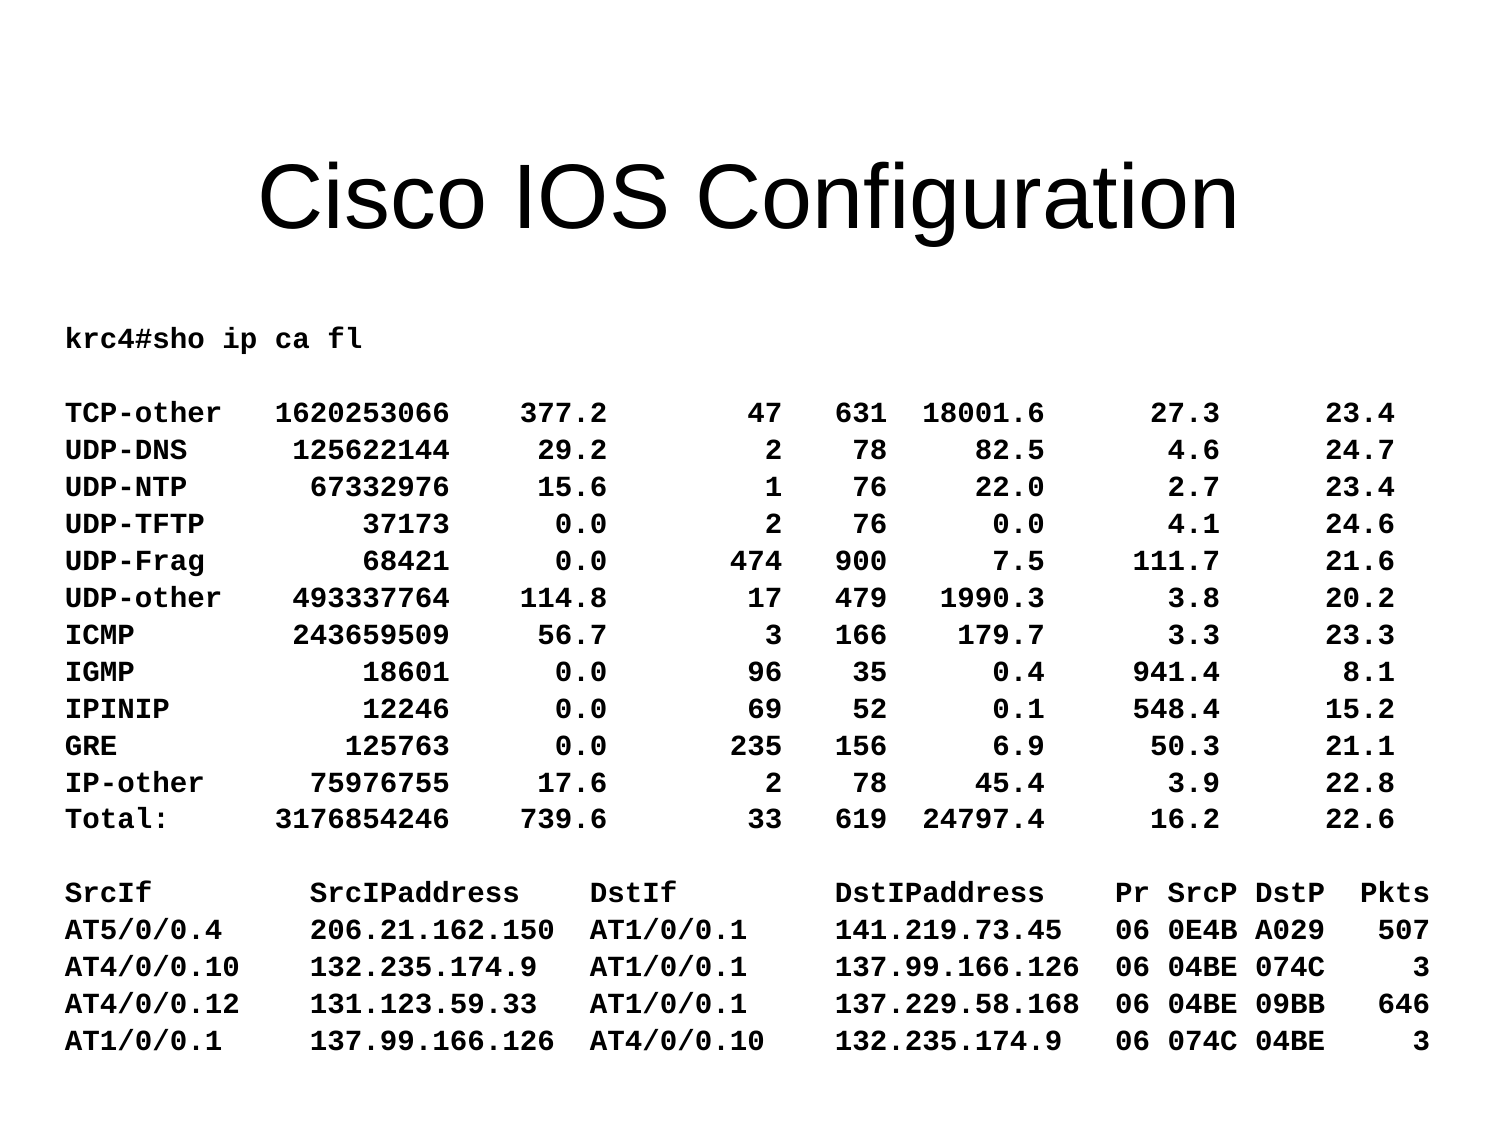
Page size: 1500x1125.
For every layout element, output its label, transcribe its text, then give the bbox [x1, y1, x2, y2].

title Cisco IOS Configuration [112, 99, 1388, 288]
text_box krc4#sho ip ca fl TCP-other 1620253066 377.2 47 631 18001.6 27.3 23.4 UDP-DNS 125622144 29.2 2 78 82.5 4.6 24.7 UDP-NTP 67332976 15.6 1 76 22.0 2.7 23.4 UDP-TFTP 37173 0.0 2 76 0.0 4.1 24.6 UDP-Frag 68421 0.0 474 900 7.5 111.7 21.6 UDP-other 493337764 114.8 17 479 1990.3 3.8 20.2 ICMP 243659509 56.7 3 166 179.7 3.3 23.3 IGMP 18601 0.0 96 35 0.4 941.4 8.1 IPINIP 12246 0.0 69 52 0.1 548.4 15.2 GRE 125763 0.0 235 156 6.9 50.3 21.1 IP-other 75976755 17.6 2 78 45.4 3.9 22.8 Total: 3176854246 739.6 33 619 24797.4 16.2 22.6 SrcIf SrcIPaddress DstIf DstIPaddress Pr SrcP DstP Pkts AT5/0/0.4 206.21.162.150 AT1/0/0.1 141.219.73.45 06 0E4B A029 507 AT4/0/0.10 132.235.174.9 AT1/0/0.1 137.99.166.126 06 04BE 074C 3 AT4/0/0.12 131.123.59.33 AT1/0/0.1 137.229.58.168 06 04BE 09BB 646 AT1/0/0.1 137.99.166.126 AT4/0/0.10 132.235.174.9 06 074C 04BE 3 [50, 312, 1459, 1026]
